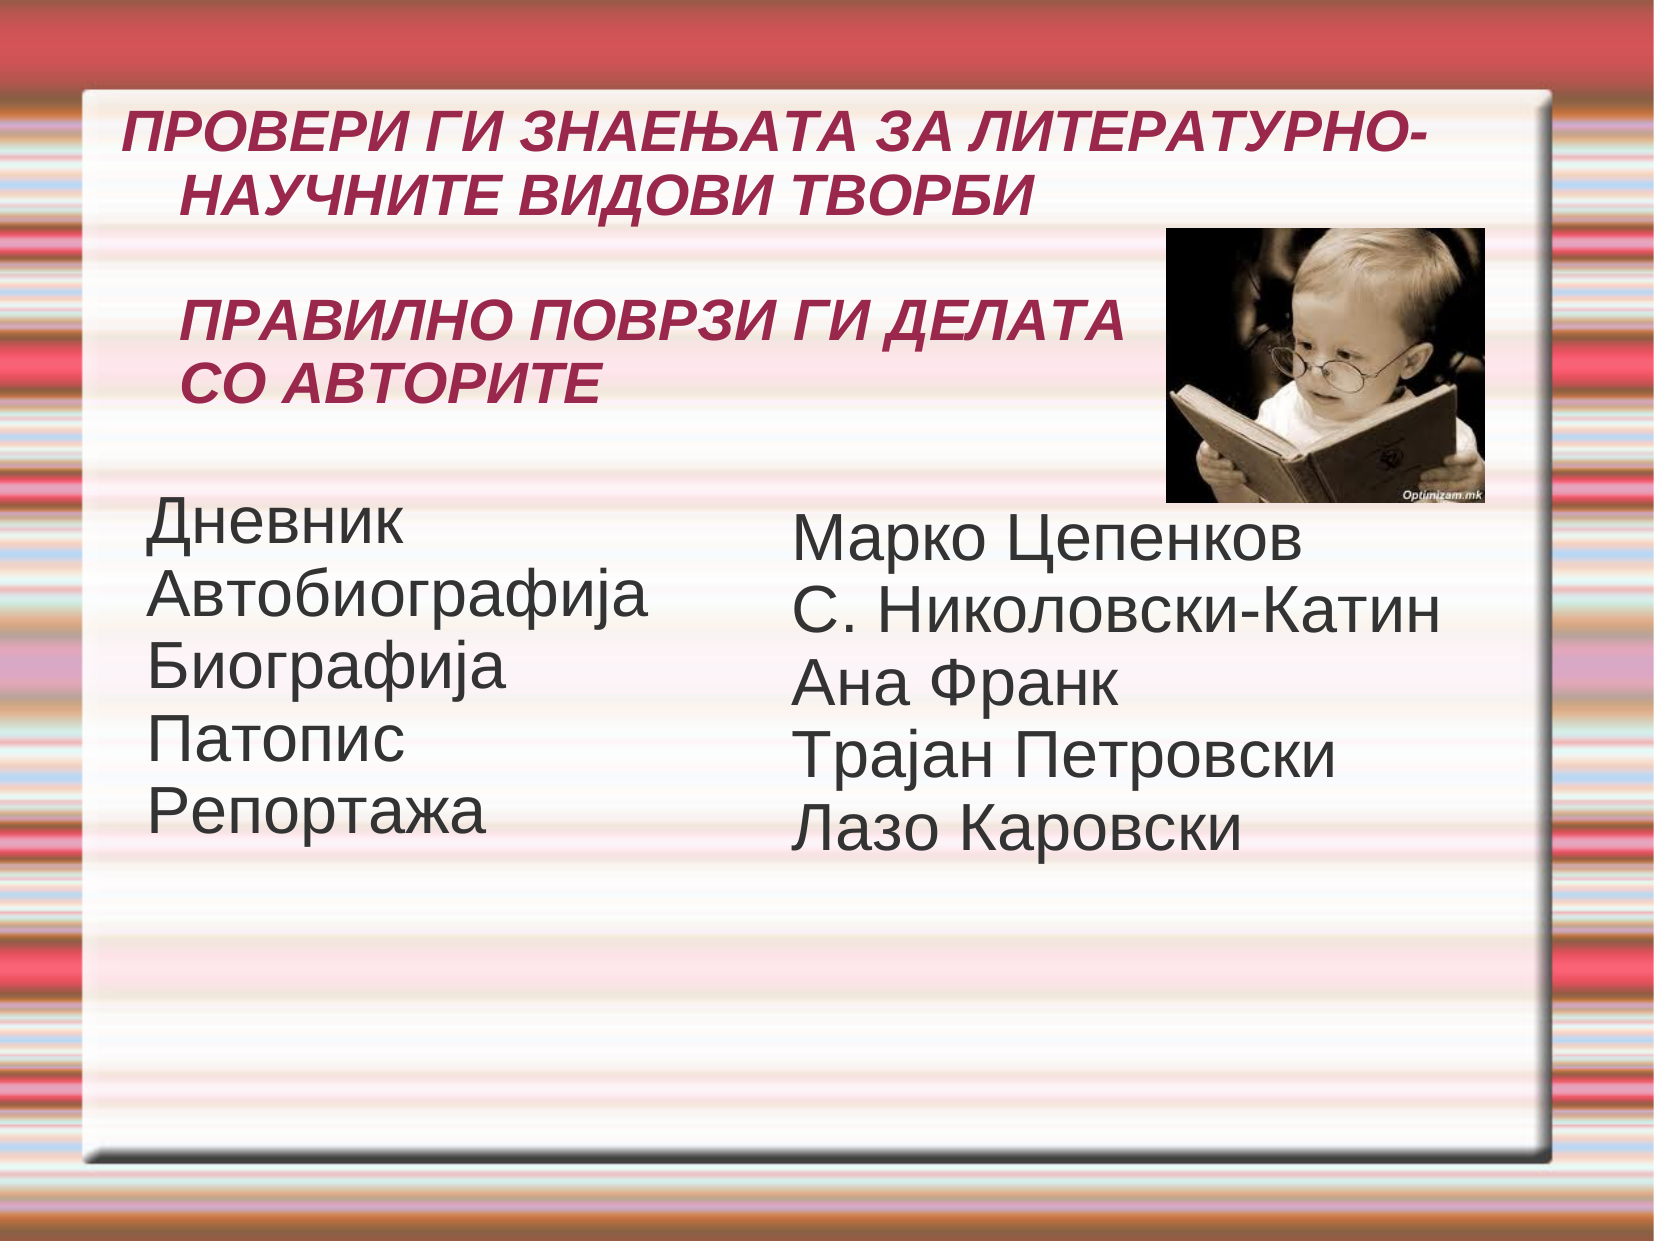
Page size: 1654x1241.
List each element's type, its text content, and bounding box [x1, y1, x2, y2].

list Дневник Автобиографија Биографија Патопис Репортажа [134, 485, 771, 1033]
title ПРОВЕРИ ГИ ЗНАЕЊАТА ЗА ЛИТЕРАТУРНО-НАУЧНИТЕ ВИДОВИ ТВОРБИ ПРАВИЛНО ПОВРЗИ ГИ ДЕЛАТА СО АВТОРИТЕ [121, 100, 1533, 418]
picture [0, 0, 1654, 1241]
list Марко Цепенков С. Николовски-Катин Ана Франк Трајан Петровски Лазо Каровски [780, 502, 1541, 1061]
